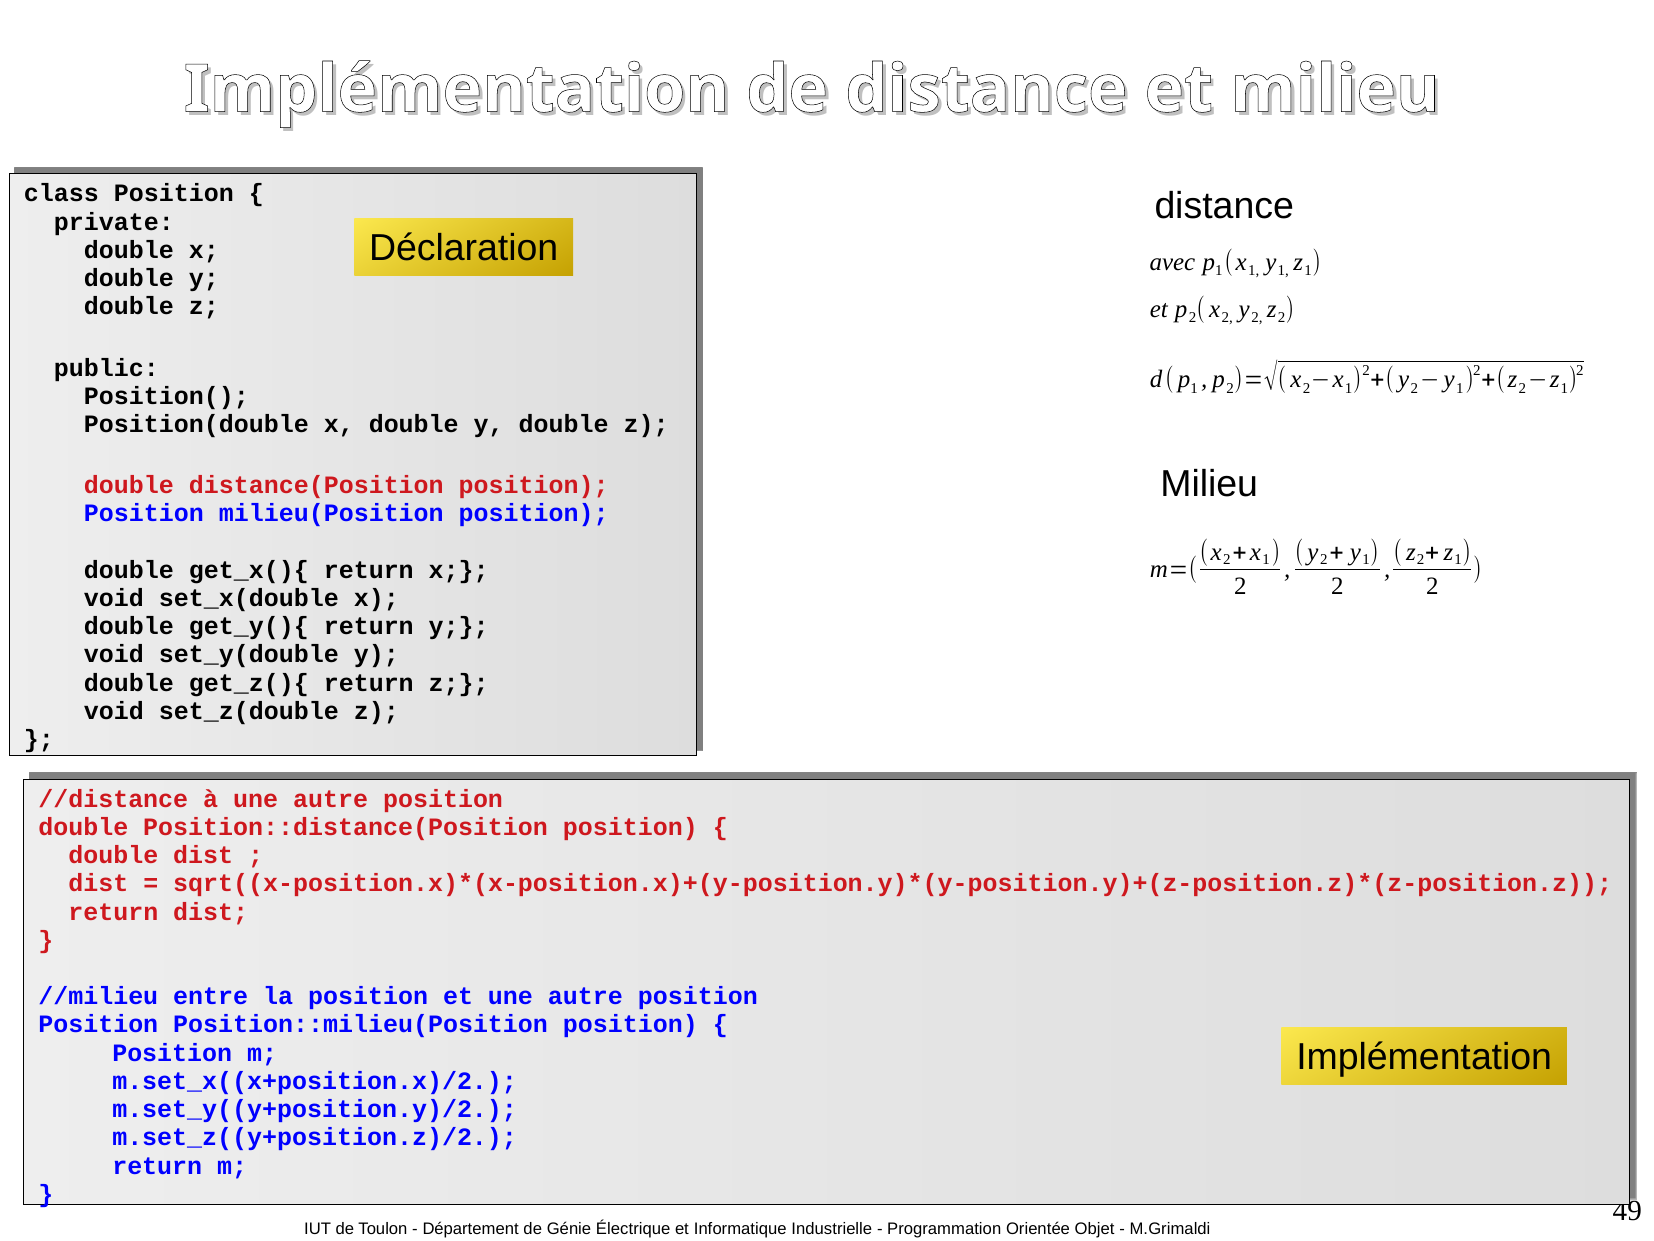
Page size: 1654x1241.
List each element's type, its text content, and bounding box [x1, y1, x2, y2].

chart [1143, 536, 1488, 600]
chart [1143, 294, 1301, 327]
chart [1143, 247, 1327, 280]
text_box Milieu [1145, 454, 1273, 512]
text_box distance [1139, 177, 1309, 234]
chart [1143, 359, 1591, 397]
text_box Implémentation [1281, 1027, 1567, 1085]
text_box //distance à une autre position double Position::distance(Position position) { double dist ; dist = sqrt((x-position.x)*(x-position.x)+(y-position.y)*(y-position.y)+(z-position.z)*(z-position.z)); return dist; } //milieu entre la position et une autre position Position Position::milieu(Position position) { Position m; m.set_x((x+position.x)/2.); m.set_y((y+position.y)/2.); m.set_z((y+position.z)/2.); return m; } [23, 779, 1630, 1205]
text_box class Position { private: double x; double y; double z; public: Position(); Position(double x, double y, double z); double distance(Position position); Position milieu(Position position); double get_x(){ return x;}; void set_x(double x); double get_y(){ return y;}; void set_y(double y); double get_z(){ return z;}; void set_z(double z); }; [9, 173, 697, 756]
title Implémentation de distance et milieu [76, 0, 1565, 190]
text_box Déclaration [354, 218, 574, 276]
